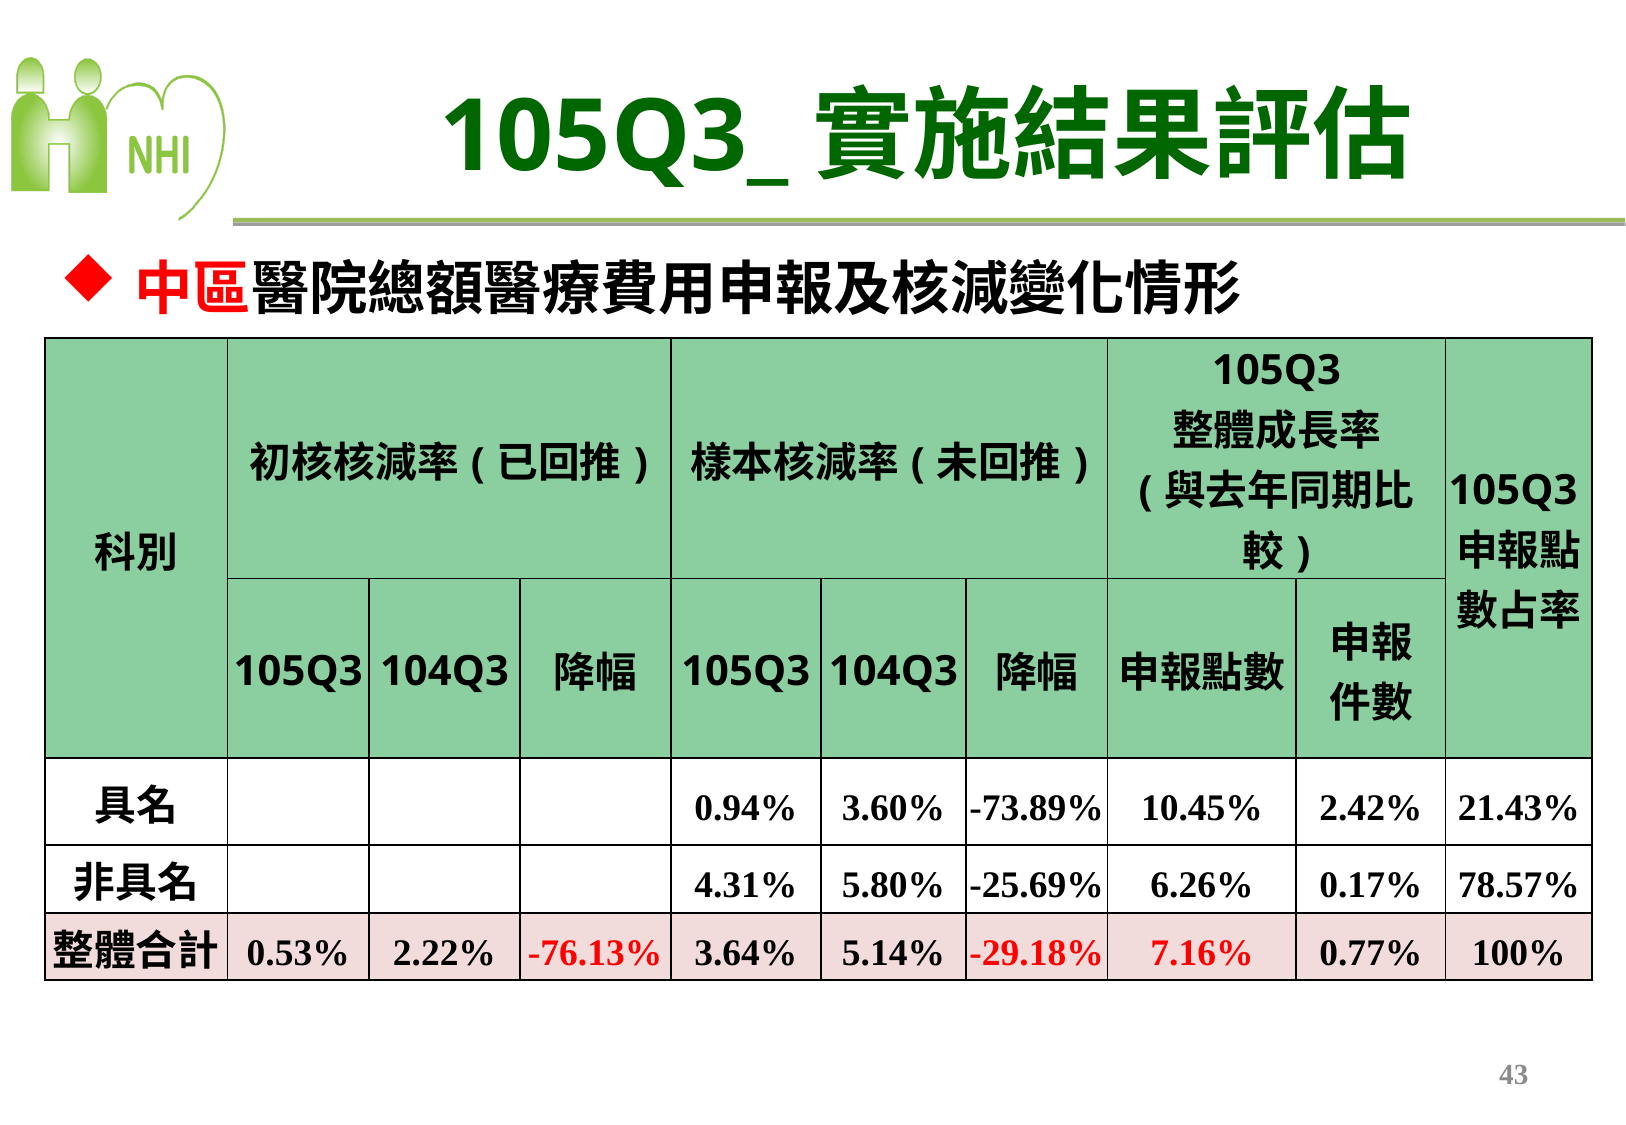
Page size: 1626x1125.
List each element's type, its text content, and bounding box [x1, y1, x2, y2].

picture [0, 42, 233, 233]
table_cell 21.43% [1446, 759, 1591, 844]
table_cell 78.57% [1446, 846, 1591, 912]
table_cell 降幅 [521, 579, 670, 757]
table_cell [370, 759, 519, 844]
table_cell 100% [1446, 914, 1591, 979]
table_cell 5.14% [822, 914, 965, 979]
table_header 樣本核減率(未回推) [672, 339, 1107, 578]
table_cell -76.13% [521, 914, 670, 979]
table_cell -73.89% [967, 759, 1107, 844]
text_box 中區醫院總額醫療費用申報及核減變化情形 [44, 243, 1522, 337]
table_cell 申報點數 [1108, 579, 1295, 757]
table_cell 3.60% [822, 759, 965, 844]
table_cell 非具名 [46, 846, 227, 912]
table_cell 4.31% [672, 846, 820, 912]
table_cell -29.18% [967, 914, 1107, 979]
table_cell 104Q3 [370, 579, 519, 757]
table_cell 具名 [46, 759, 227, 844]
table_cell 105Q3 [672, 579, 820, 757]
table_cell [228, 759, 368, 844]
table_header 科別 [46, 339, 227, 757]
table_header 初核核減率(已回推) [228, 339, 670, 578]
table_cell 10.45% [1108, 759, 1295, 844]
table_cell 2.22% [370, 914, 519, 979]
table_cell [228, 846, 368, 912]
table_header 105Q3 整體成長率 (與去年同期比較) [1108, 339, 1445, 578]
table_cell 104Q3 [822, 579, 965, 757]
table_cell [521, 846, 670, 912]
table_cell 0.94% [672, 759, 820, 844]
table_cell 7.16% [1108, 914, 1295, 979]
table_cell -25.69% [967, 846, 1107, 912]
table_cell 5.80% [822, 846, 965, 912]
table_cell 105Q3 [228, 579, 368, 757]
slide_number <編號> [1164, 1042, 1544, 1103]
table_cell 申報 件數 [1297, 579, 1445, 757]
table_cell [521, 759, 670, 844]
table_header 105Q3申報點數占率 [1446, 339, 1591, 757]
table_cell 3.64% [672, 914, 820, 979]
table_cell [370, 846, 519, 912]
table_cell 6.26% [1108, 846, 1295, 912]
table_cell 2.42% [1297, 759, 1445, 844]
table_cell 0.77% [1297, 914, 1445, 979]
table_cell 整體合計 [46, 914, 227, 979]
text_box 105Q3_實施結果評估 [236, 39, 1616, 220]
table_cell 降幅 [967, 579, 1107, 757]
table_cell 0.17% [1297, 846, 1445, 912]
table_cell 0.53% [228, 914, 368, 979]
